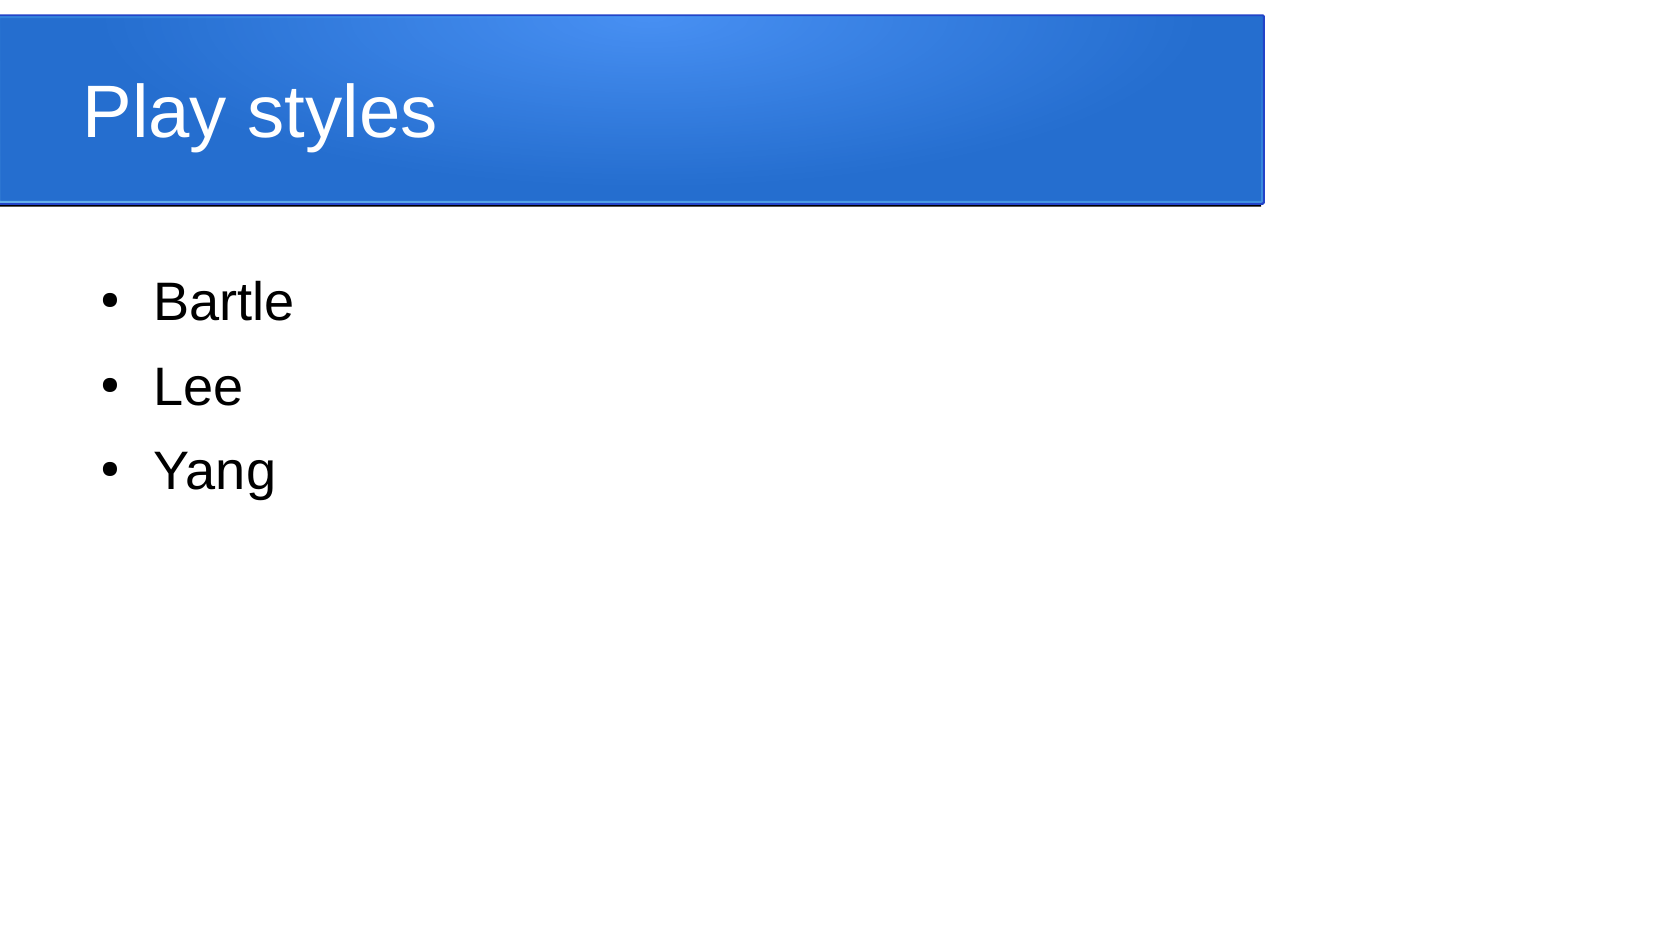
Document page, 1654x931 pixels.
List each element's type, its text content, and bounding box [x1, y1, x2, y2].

title Play styles [82, 35, 1235, 189]
list Bartle Lee Yang [82, 271, 809, 758]
